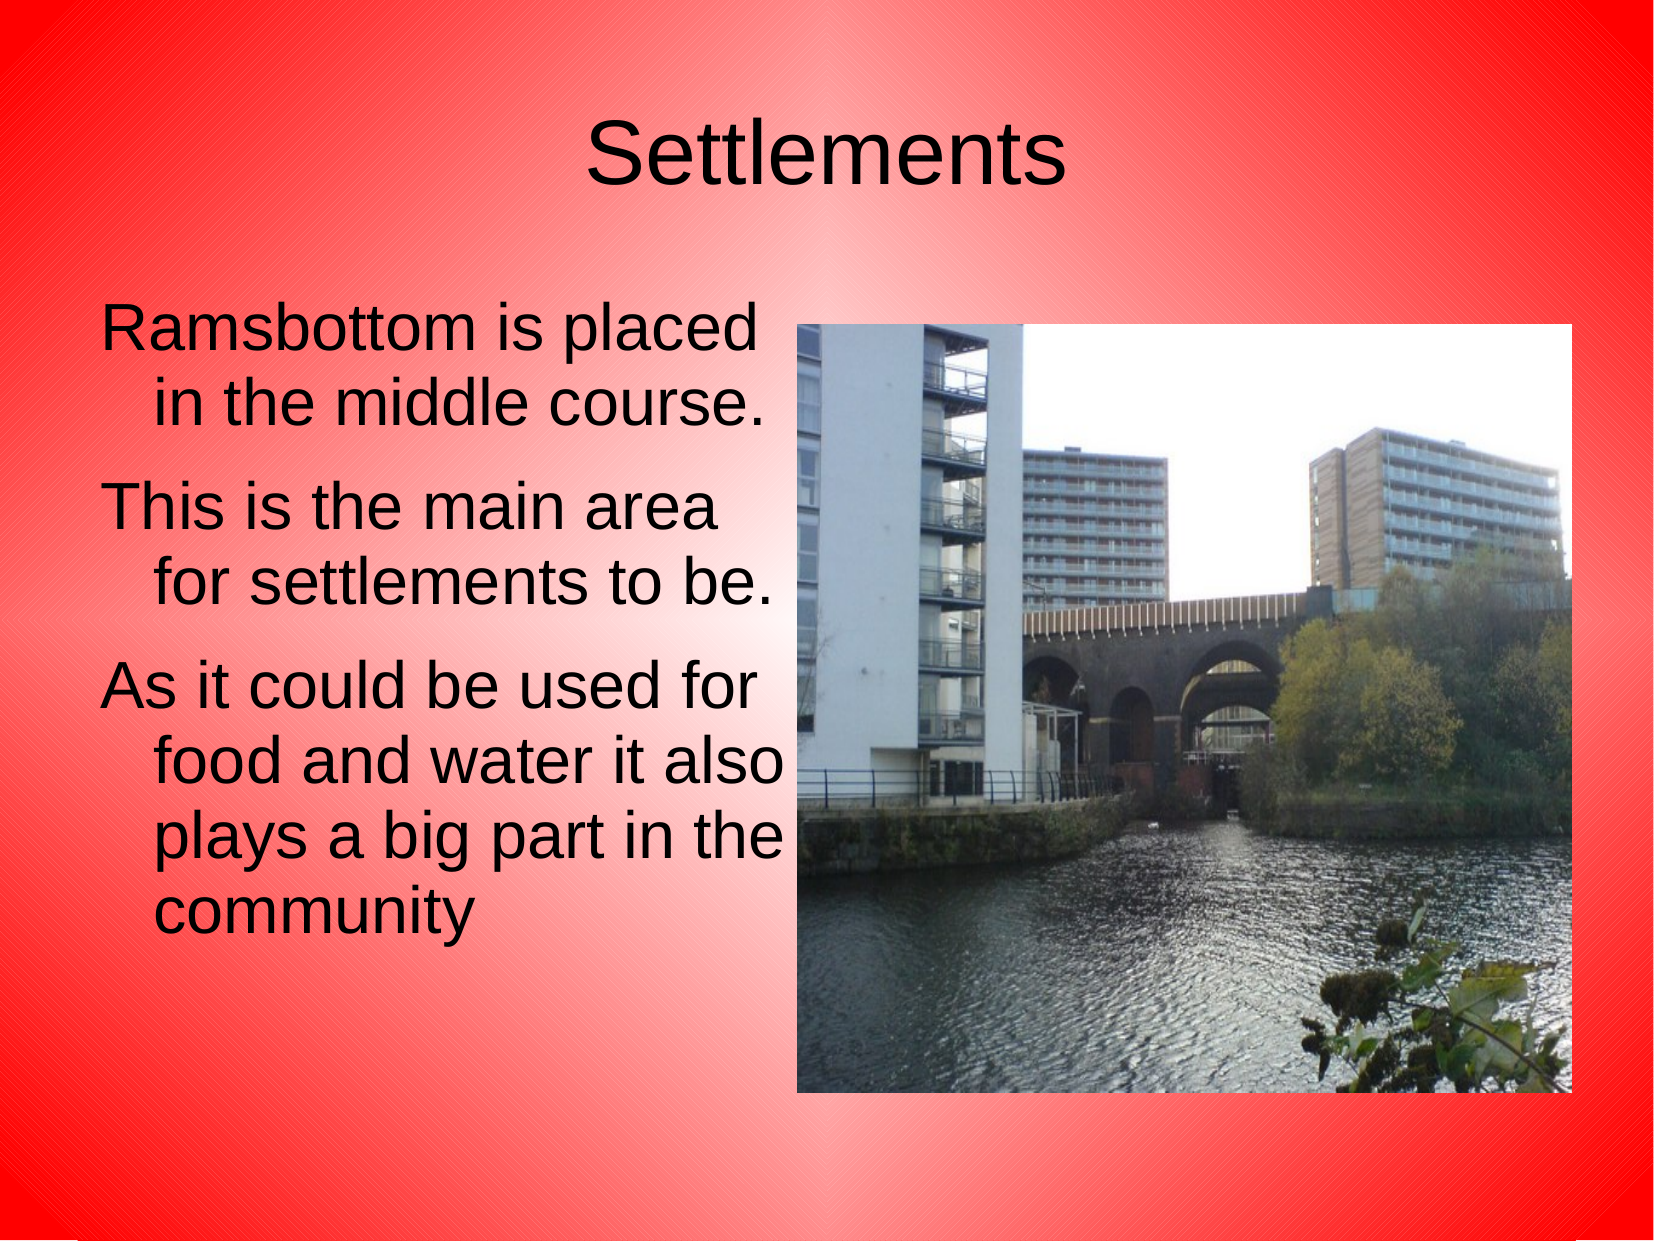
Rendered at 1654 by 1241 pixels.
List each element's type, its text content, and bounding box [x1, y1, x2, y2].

title Settlements [82, 49, 1571, 257]
picture [797, 324, 1572, 1093]
list Ramsbottom is placed in the middle course. This is the main area for settlements to be. As it could be used for food and water it also plays a big part in the community [82, 290, 809, 1109]
